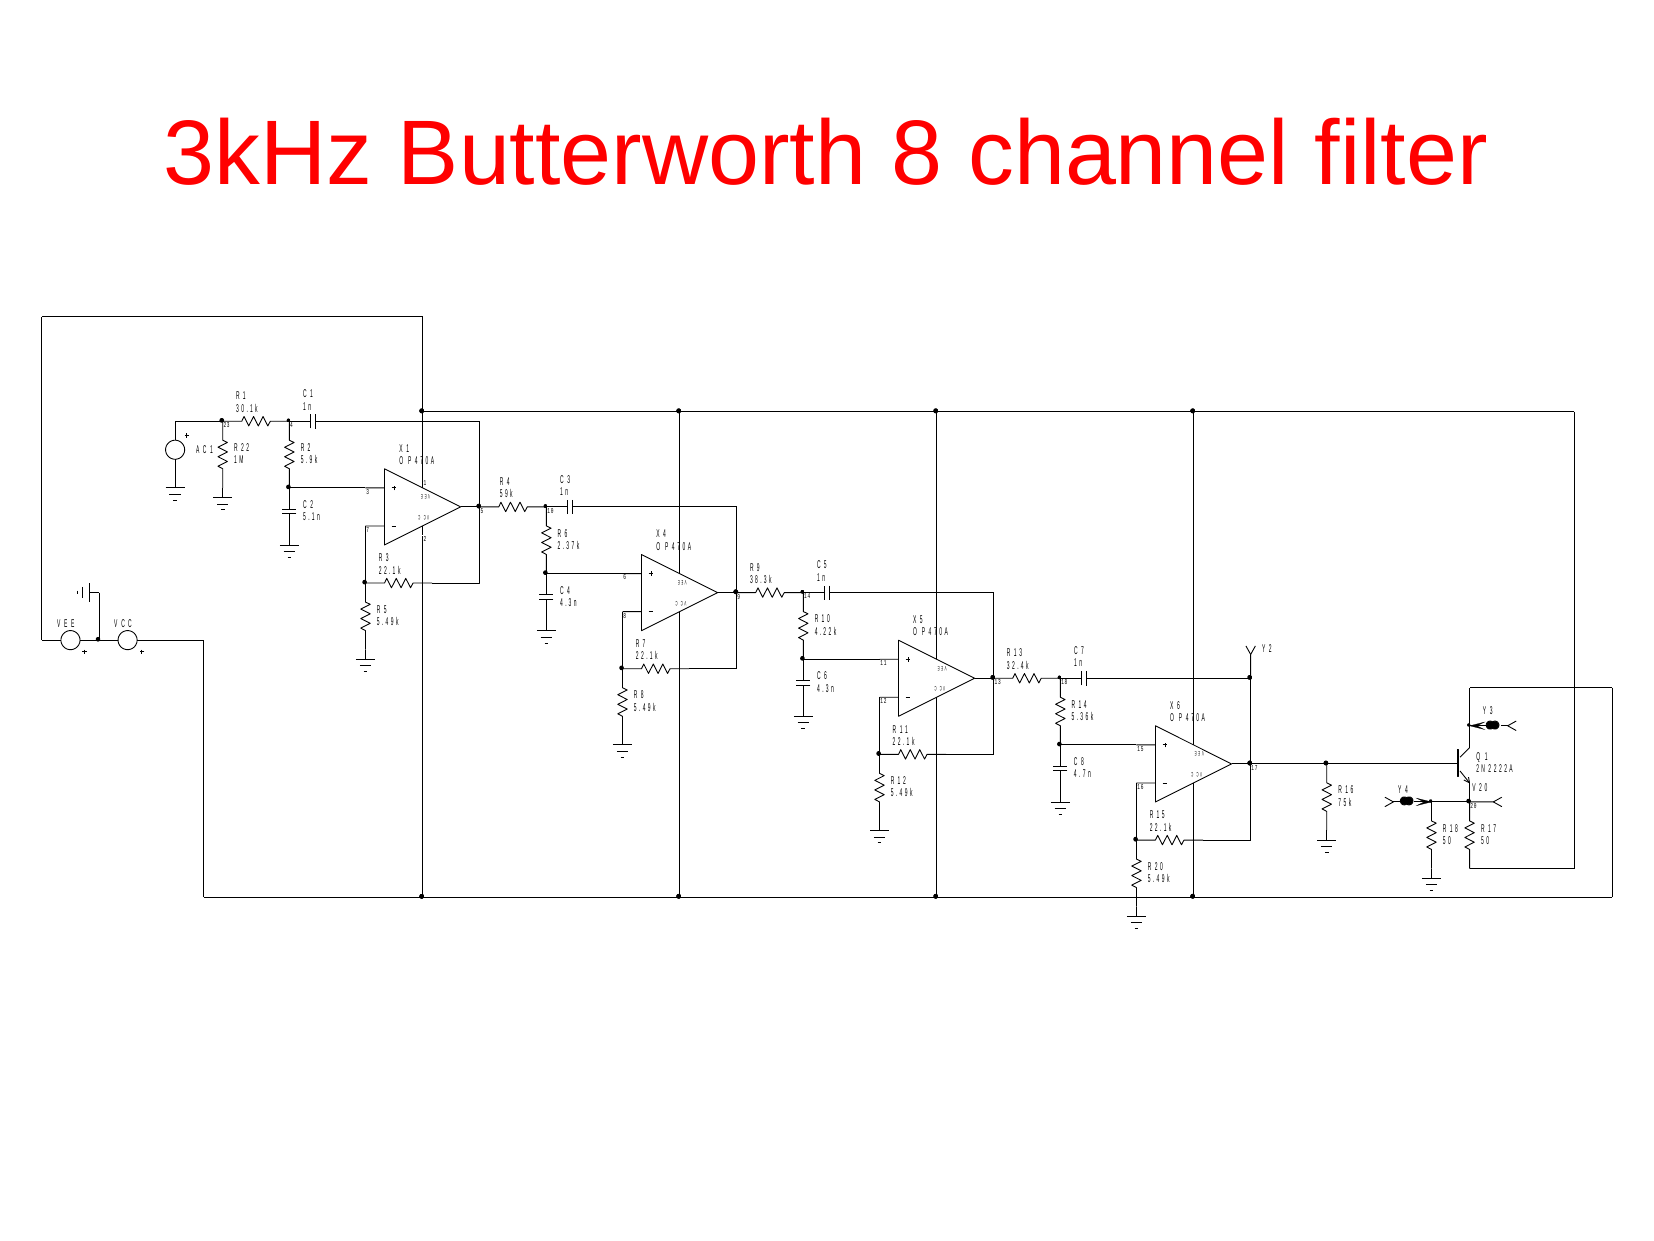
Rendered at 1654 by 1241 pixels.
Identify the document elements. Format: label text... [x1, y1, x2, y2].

title 3kHz Butterworth 8 channel filter [82, 56, 1571, 250]
picture [11, 286, 1643, 951]
